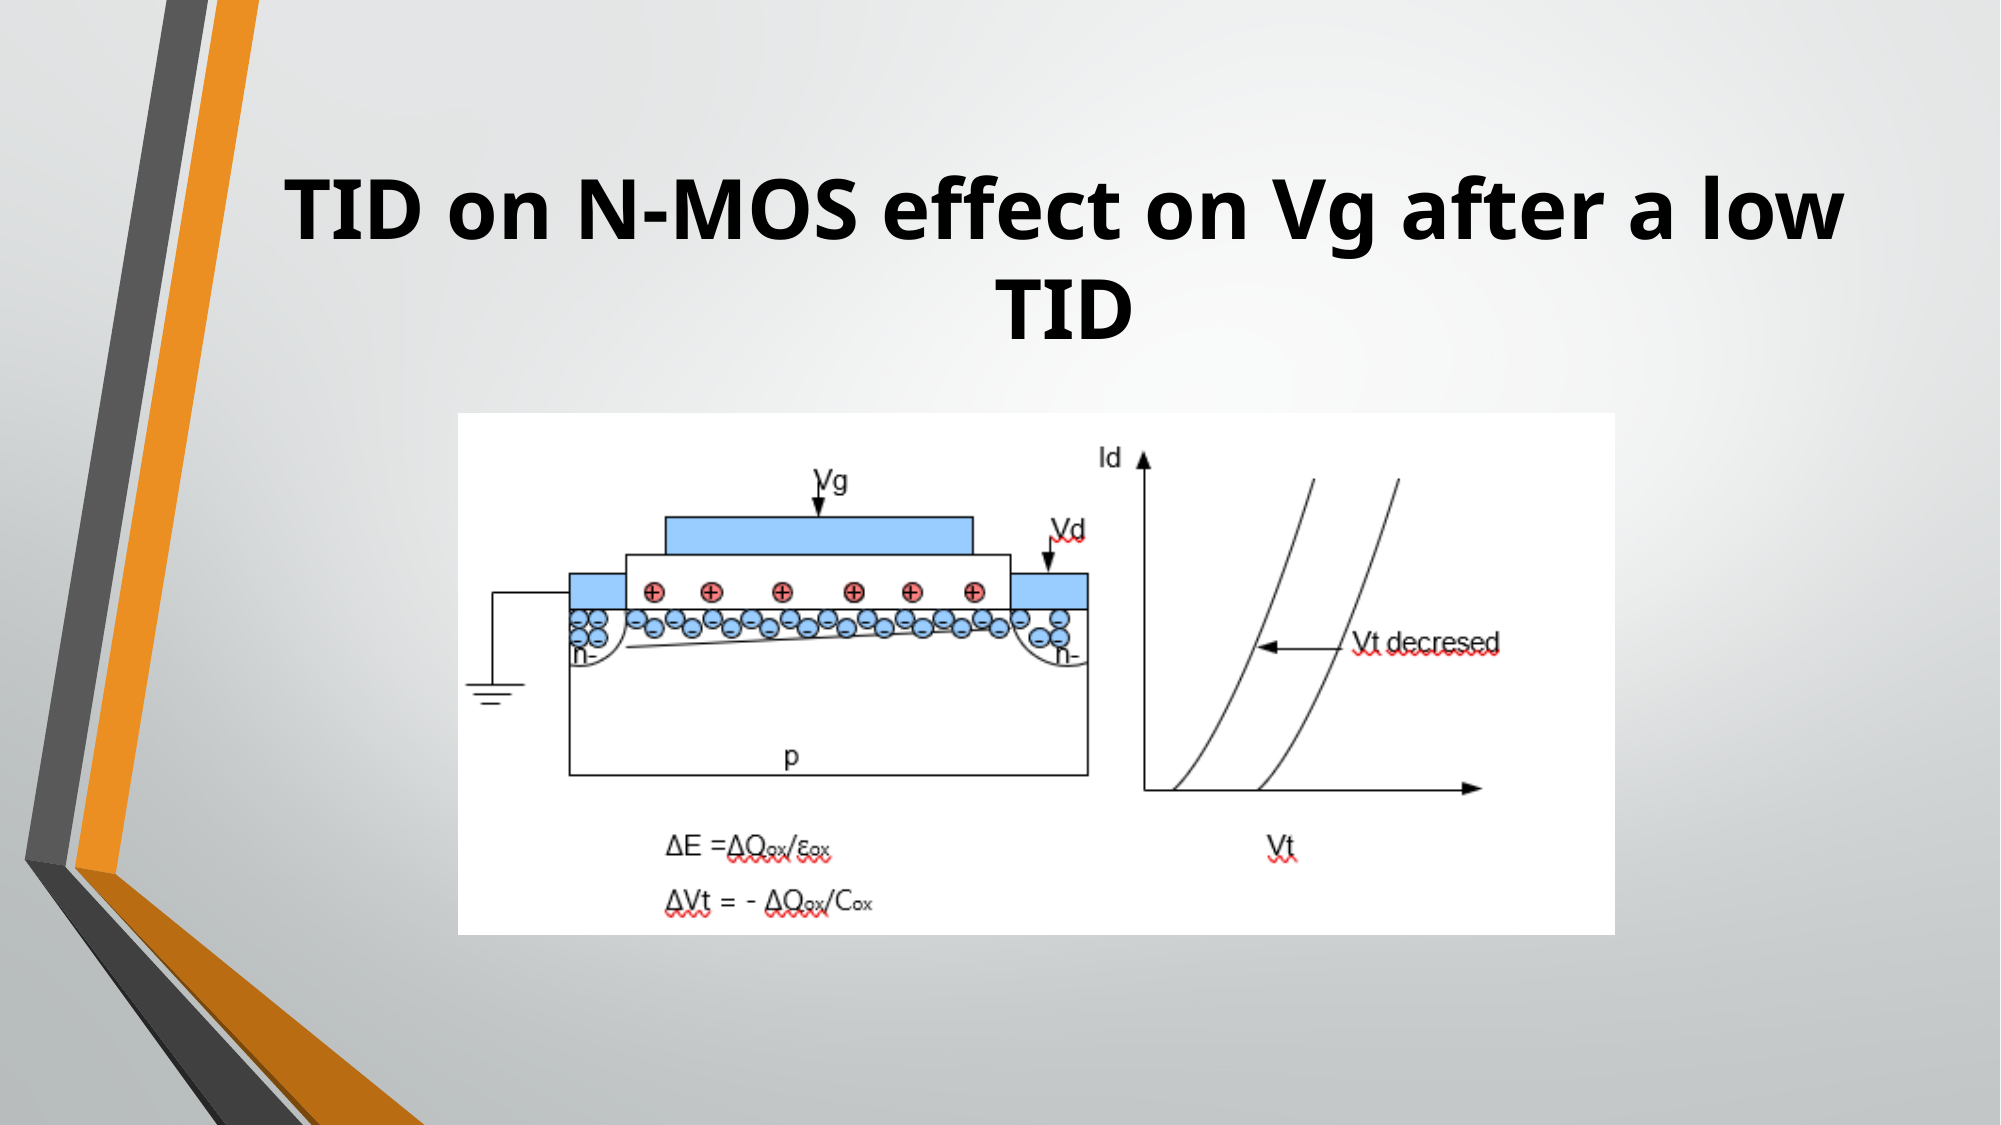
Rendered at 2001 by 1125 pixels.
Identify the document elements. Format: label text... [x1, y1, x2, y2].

picture [458, 413, 1615, 936]
title TID on N-MOS effect on Vg after a low TID [243, 112, 1887, 400]
